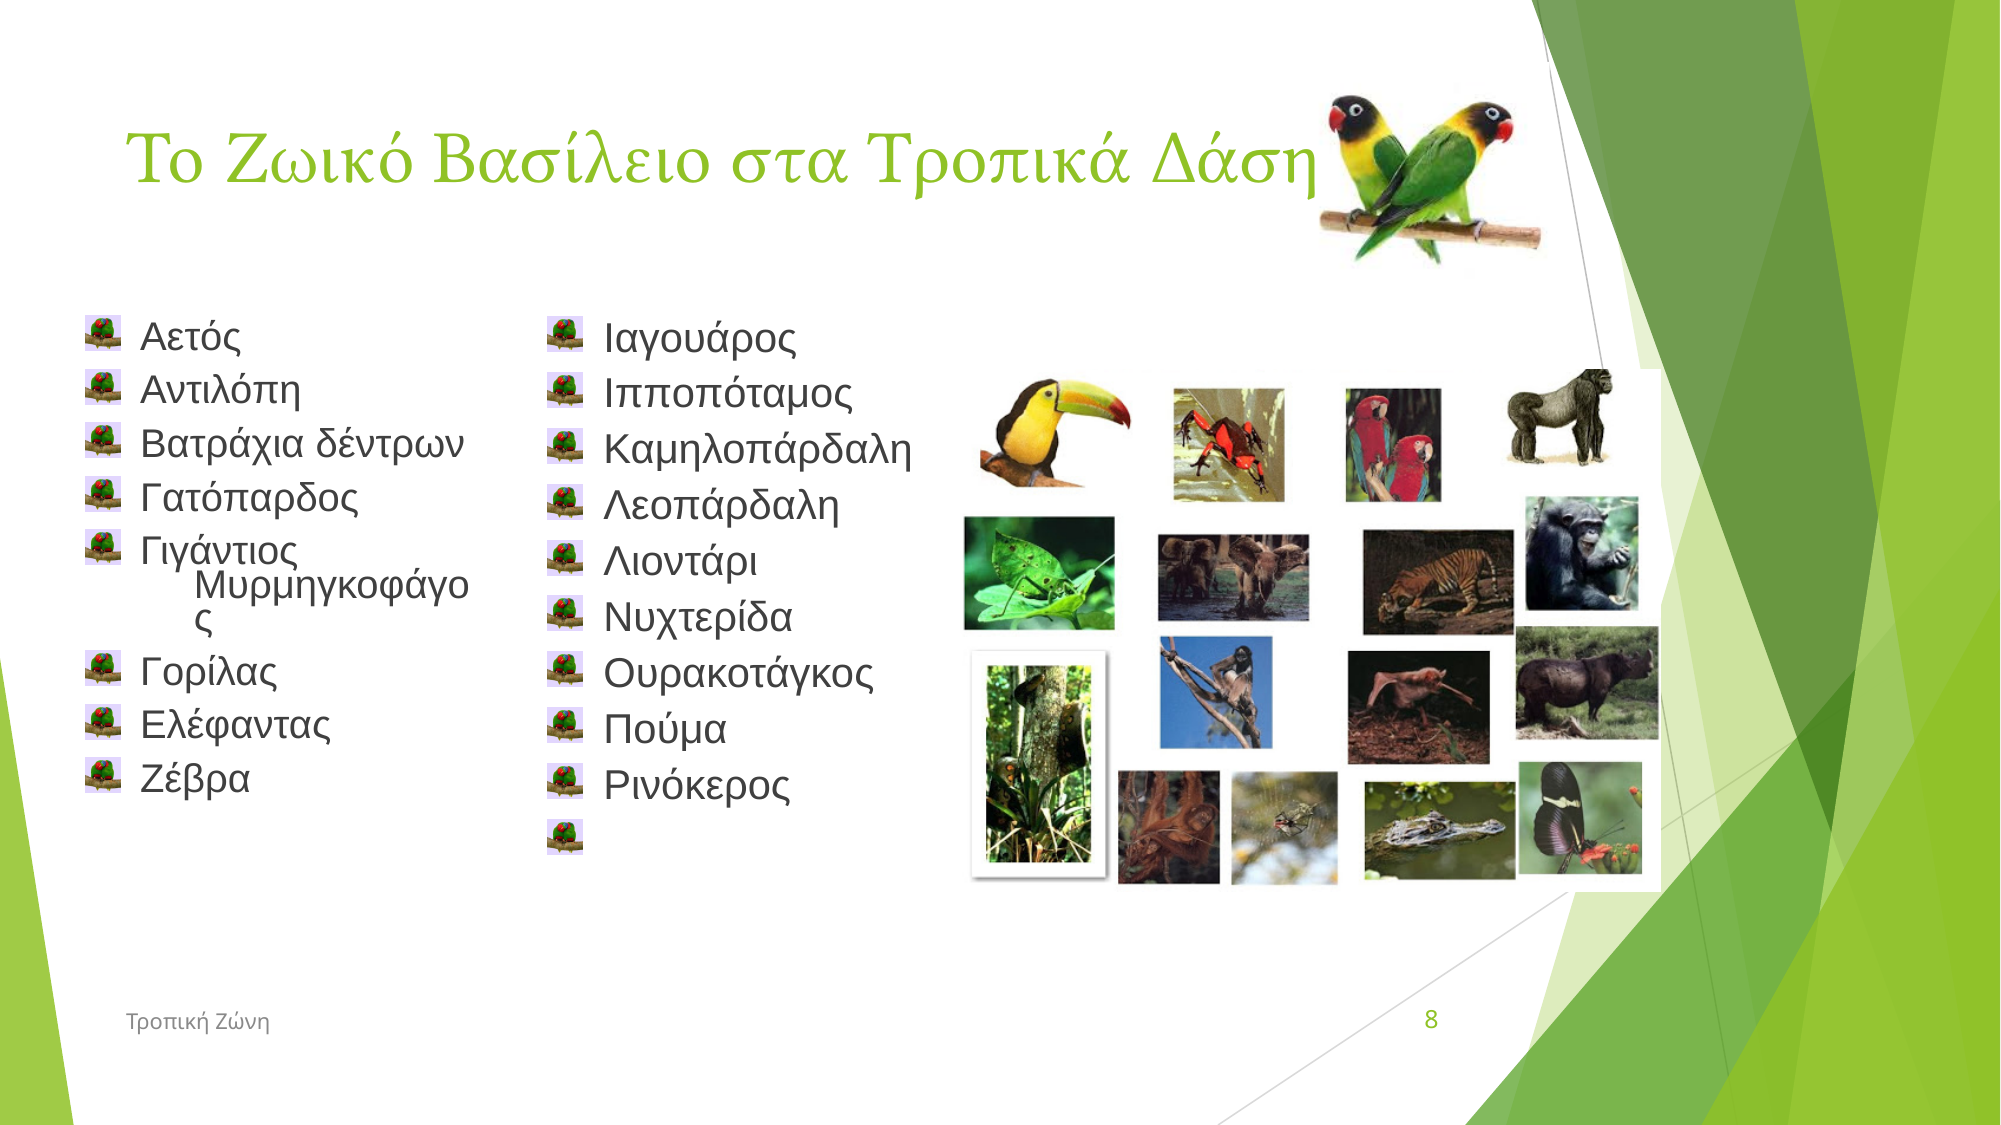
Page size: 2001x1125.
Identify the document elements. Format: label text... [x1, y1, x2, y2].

text_box Τροπική Ζώνη [111, 991, 1145, 1051]
text_box [1409, 991, 1522, 1051]
title Το Ζωικό Βασίλειο στα Τροπικά Δάση [111, 99, 1522, 317]
picture [960, 369, 1661, 892]
text_box Ιαγουάρος Ιπποπόταμος Καμηλοπάρδαλη Λεοπάρδαλη Λιοντάρι Νυχτερίδα Ουρακοτάγκος Πούμα Ρινόκερος [532, 316, 961, 818]
list Αετός Αντιλόπη Βατράχια δέντρων Γατόπαρδος Γιγάντιος Μυρμηγκοφάγος Γορίλας Ελέφαντας Ζέβρα [70, 316, 500, 809]
